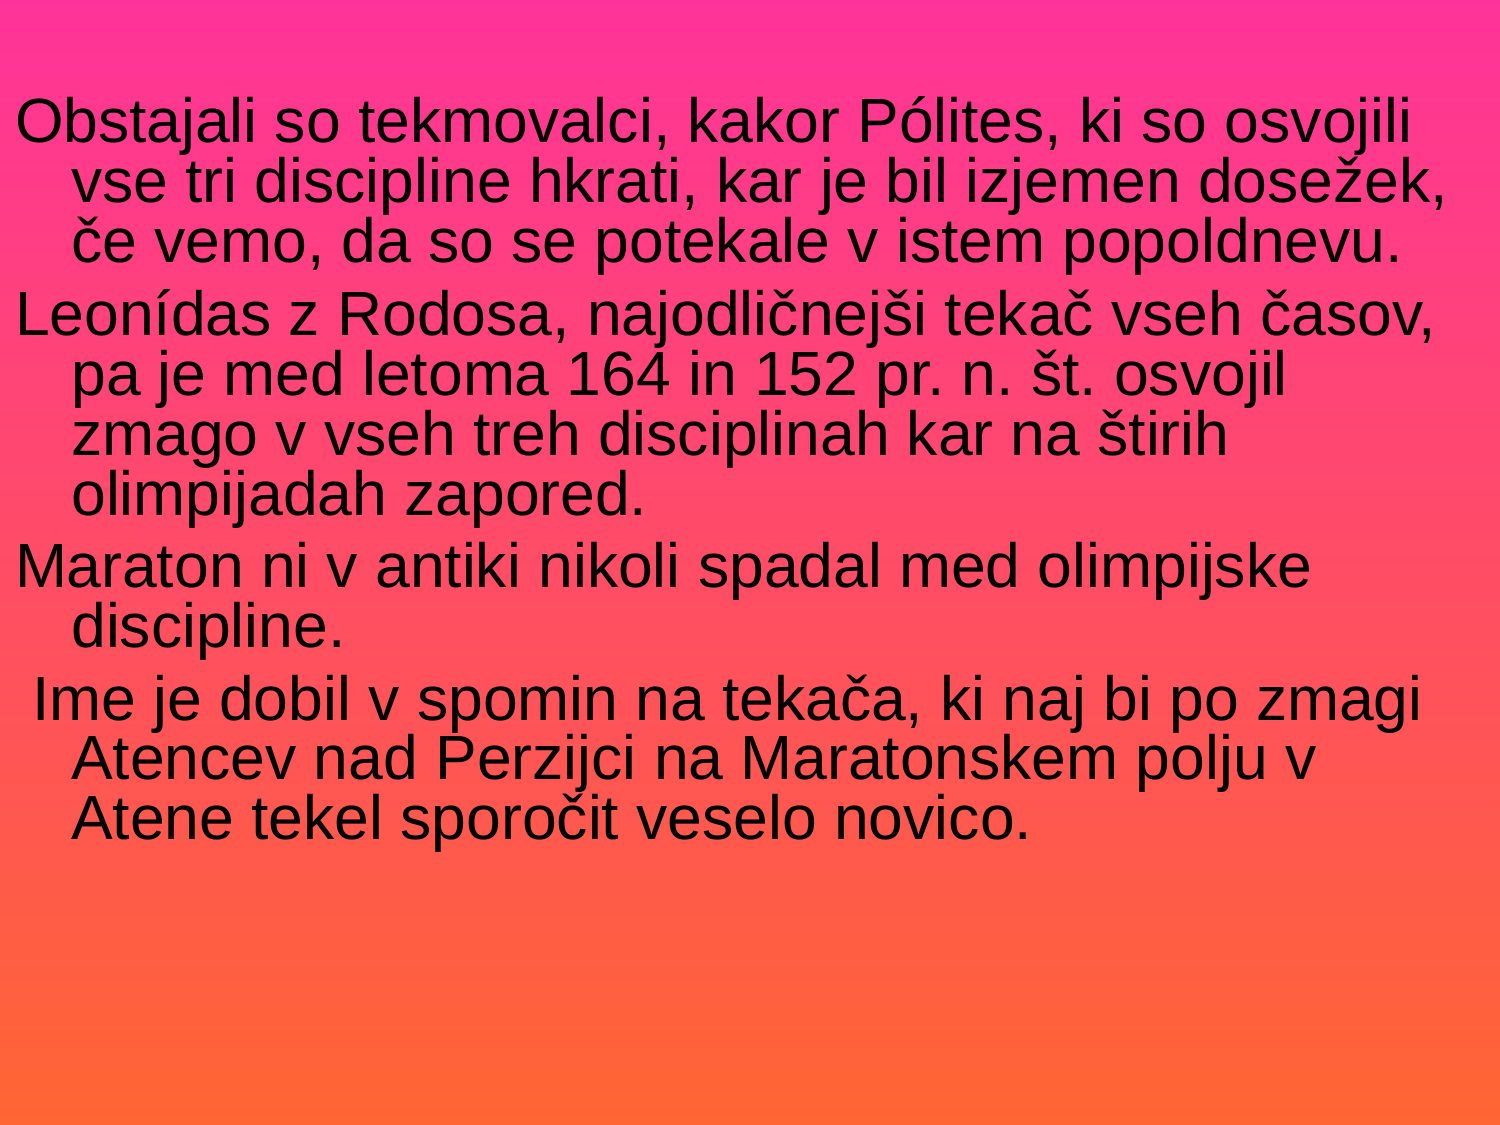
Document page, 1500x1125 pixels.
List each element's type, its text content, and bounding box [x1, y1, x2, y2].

list Obstajali so tekmovalci, kakor Pólites, ki so osvojili vse tri discipline hkrati, kar je bil izjemen dosežek, če vemo, da so se potekale v istem popoldnevu. Leonídas z Rodosa, najodličnejši tekač vseh časov, pa je med letoma 164 in 152 pr. n. št. osvojil zmago v vseh treh disciplinah kar na štirih olimpijadah zapored. Maraton ni v antiki nikoli spadal med olimpijske discipline. Ime je dobil v spomin na tekača, ki naj bi po zmagi Atencev nad Perzijci na Maratonskem polju v Atene tekel sporočit veselo novico. [0, 0, 1500, 1125]
